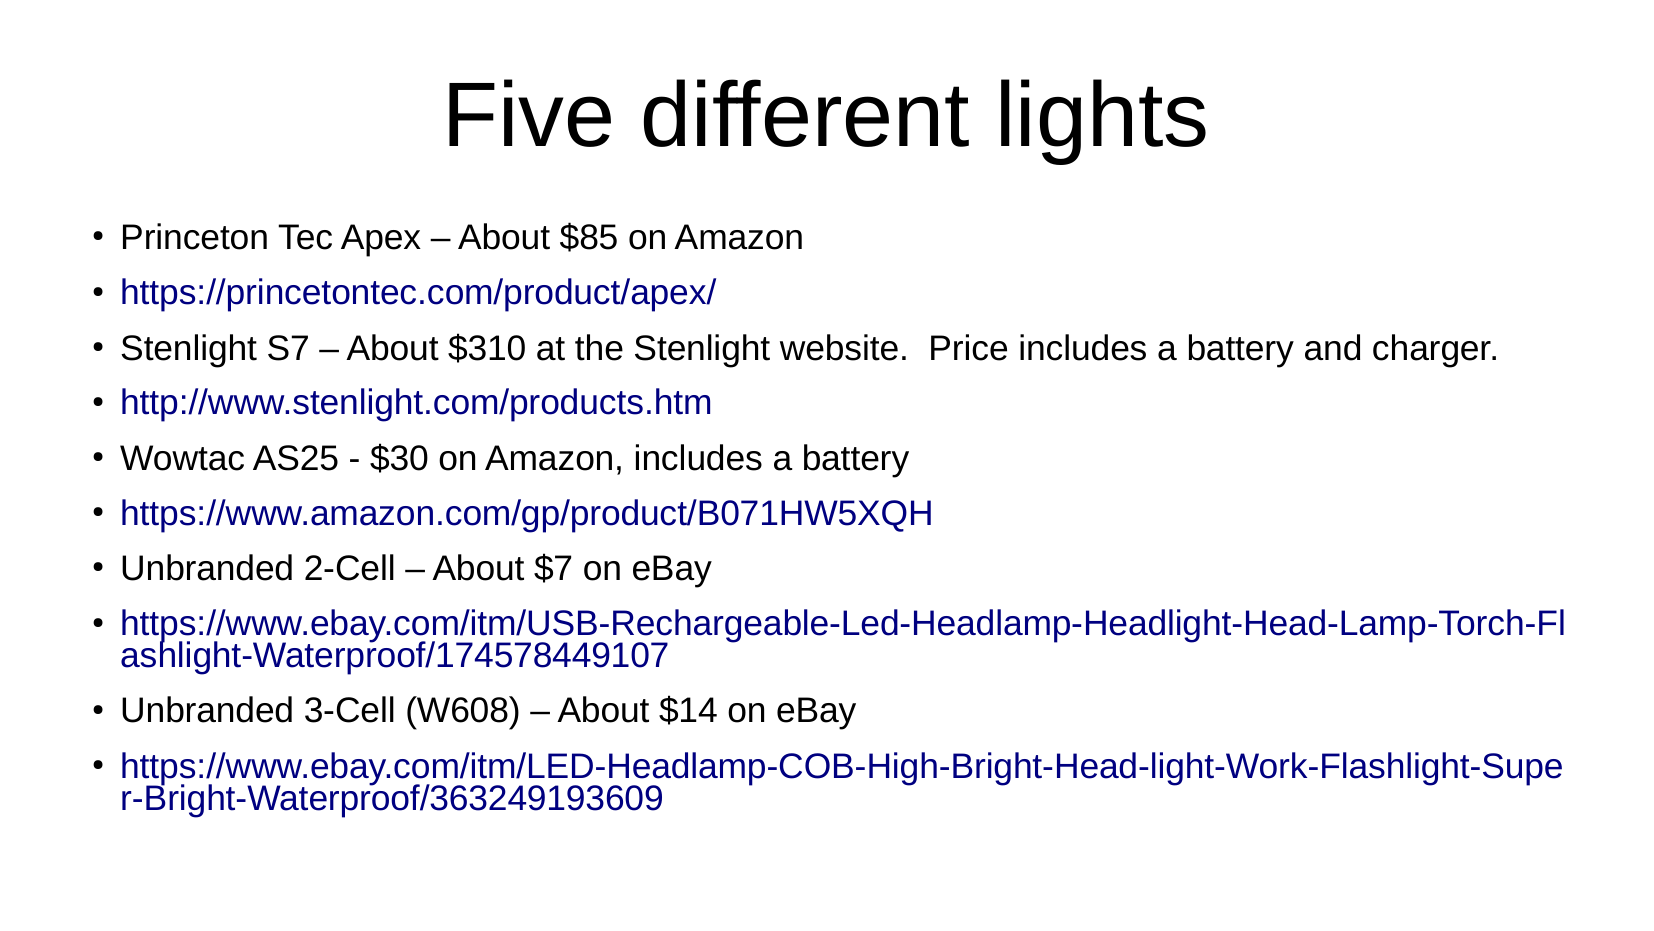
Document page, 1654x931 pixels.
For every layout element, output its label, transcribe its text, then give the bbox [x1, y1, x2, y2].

list Princeton Tec Apex – About $85 on Amazon https://princetontec.com/product/apex/ Stenlight S7 – About $310 at the Stenlight website. Price includes a battery and charger. http://www.stenlight.com/products.htm Wowtac AS25 - $30 on Amazon, includes a battery https://www.amazon.com/gp/product/B071HW5XQH Unbranded 2-Cell – About $7 on eBay https://www.ebay.com/itm/USB-Rechargeable-Led-Headlamp-Headlight-Head-Lamp-Torch-Flashlight-Waterproof/174578449107 Unbranded 3-Cell (W608) – About $14 on eBay https://www.ebay.com/itm/LED-Headlamp-COB-High-Bright-Head-light-Work-Flashlight-Super-Bright-Waterproof/363249193609 [82, 217, 1571, 758]
title Five different lights [82, 37, 1571, 193]
